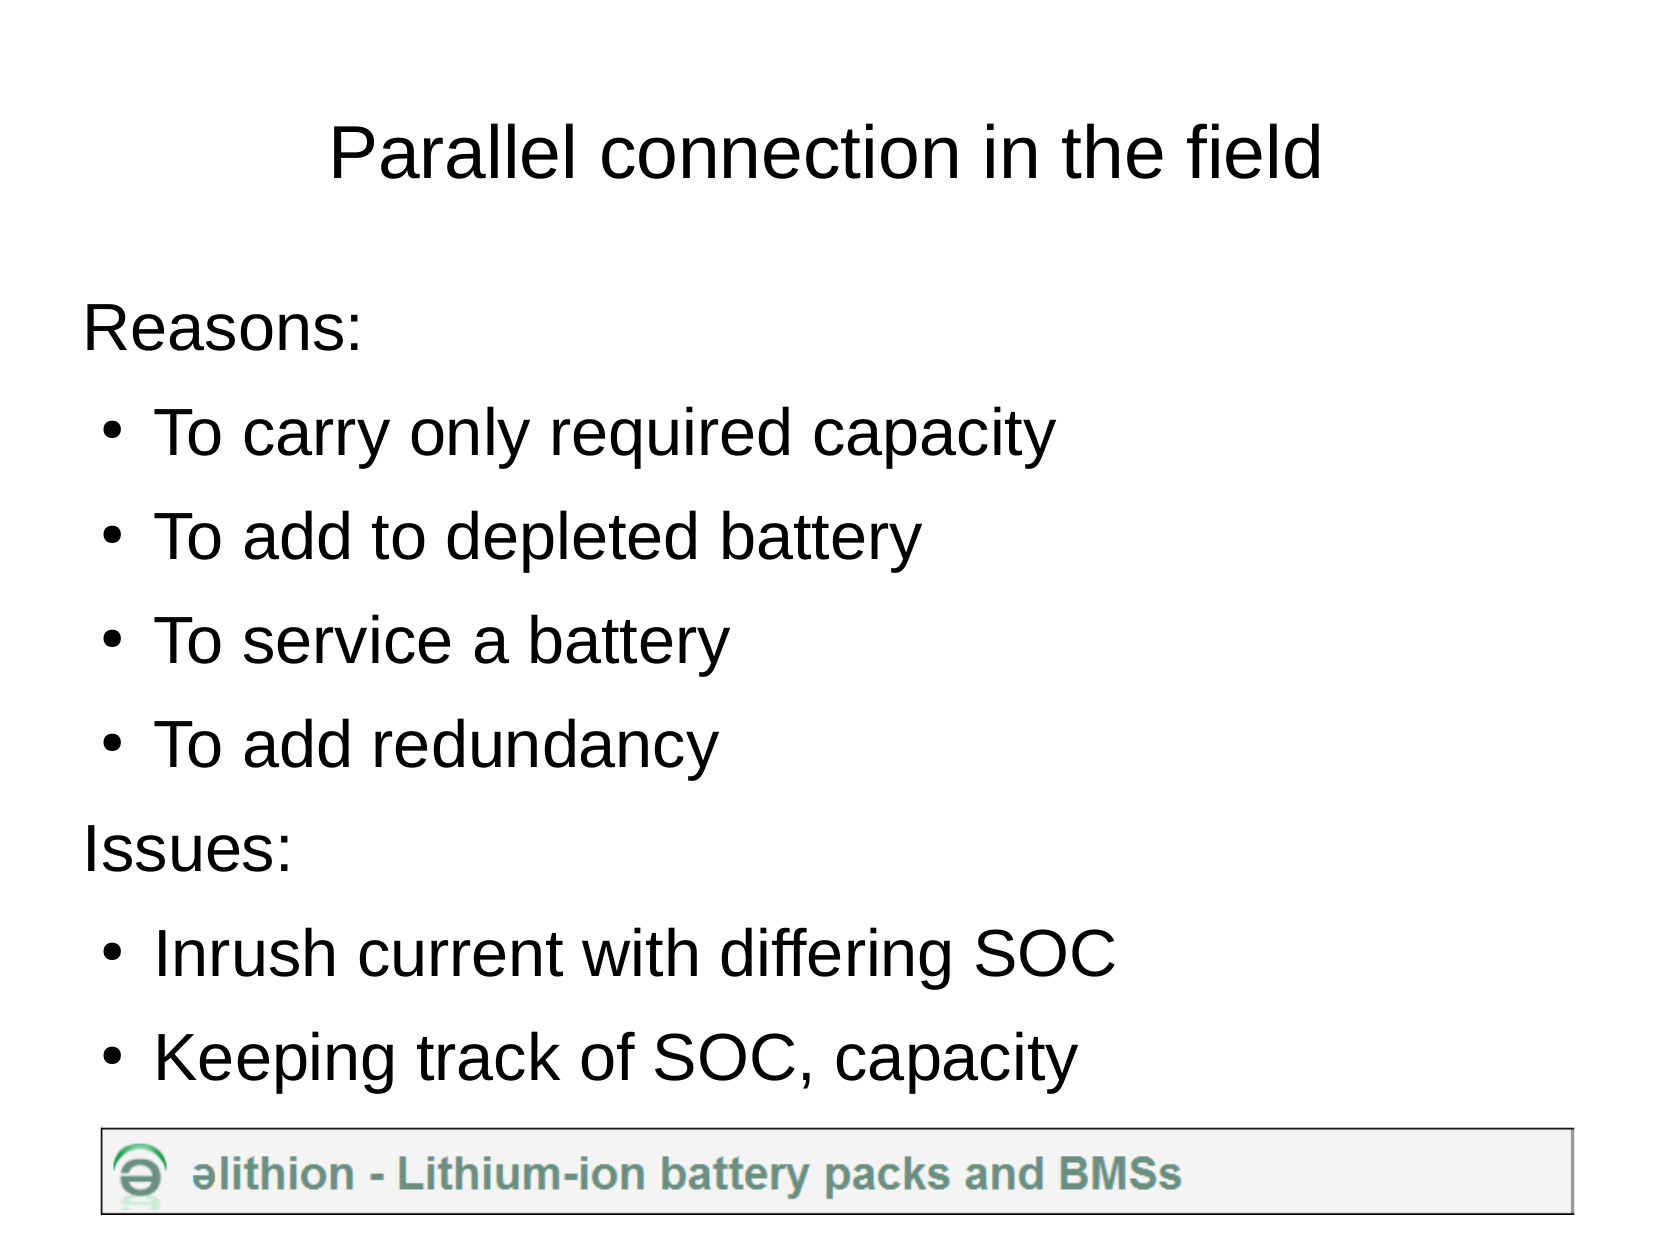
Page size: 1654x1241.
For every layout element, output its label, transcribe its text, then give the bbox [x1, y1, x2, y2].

title Parallel connection in the field [82, 49, 1571, 257]
list Reasons: To carry only required capacity To add to depleted battery To service a battery To add redundancy Issues: Inrush current with differing SOC Keeping track of SOC, capacity [82, 290, 1561, 1095]
picture [98, 1125, 1576, 1215]
